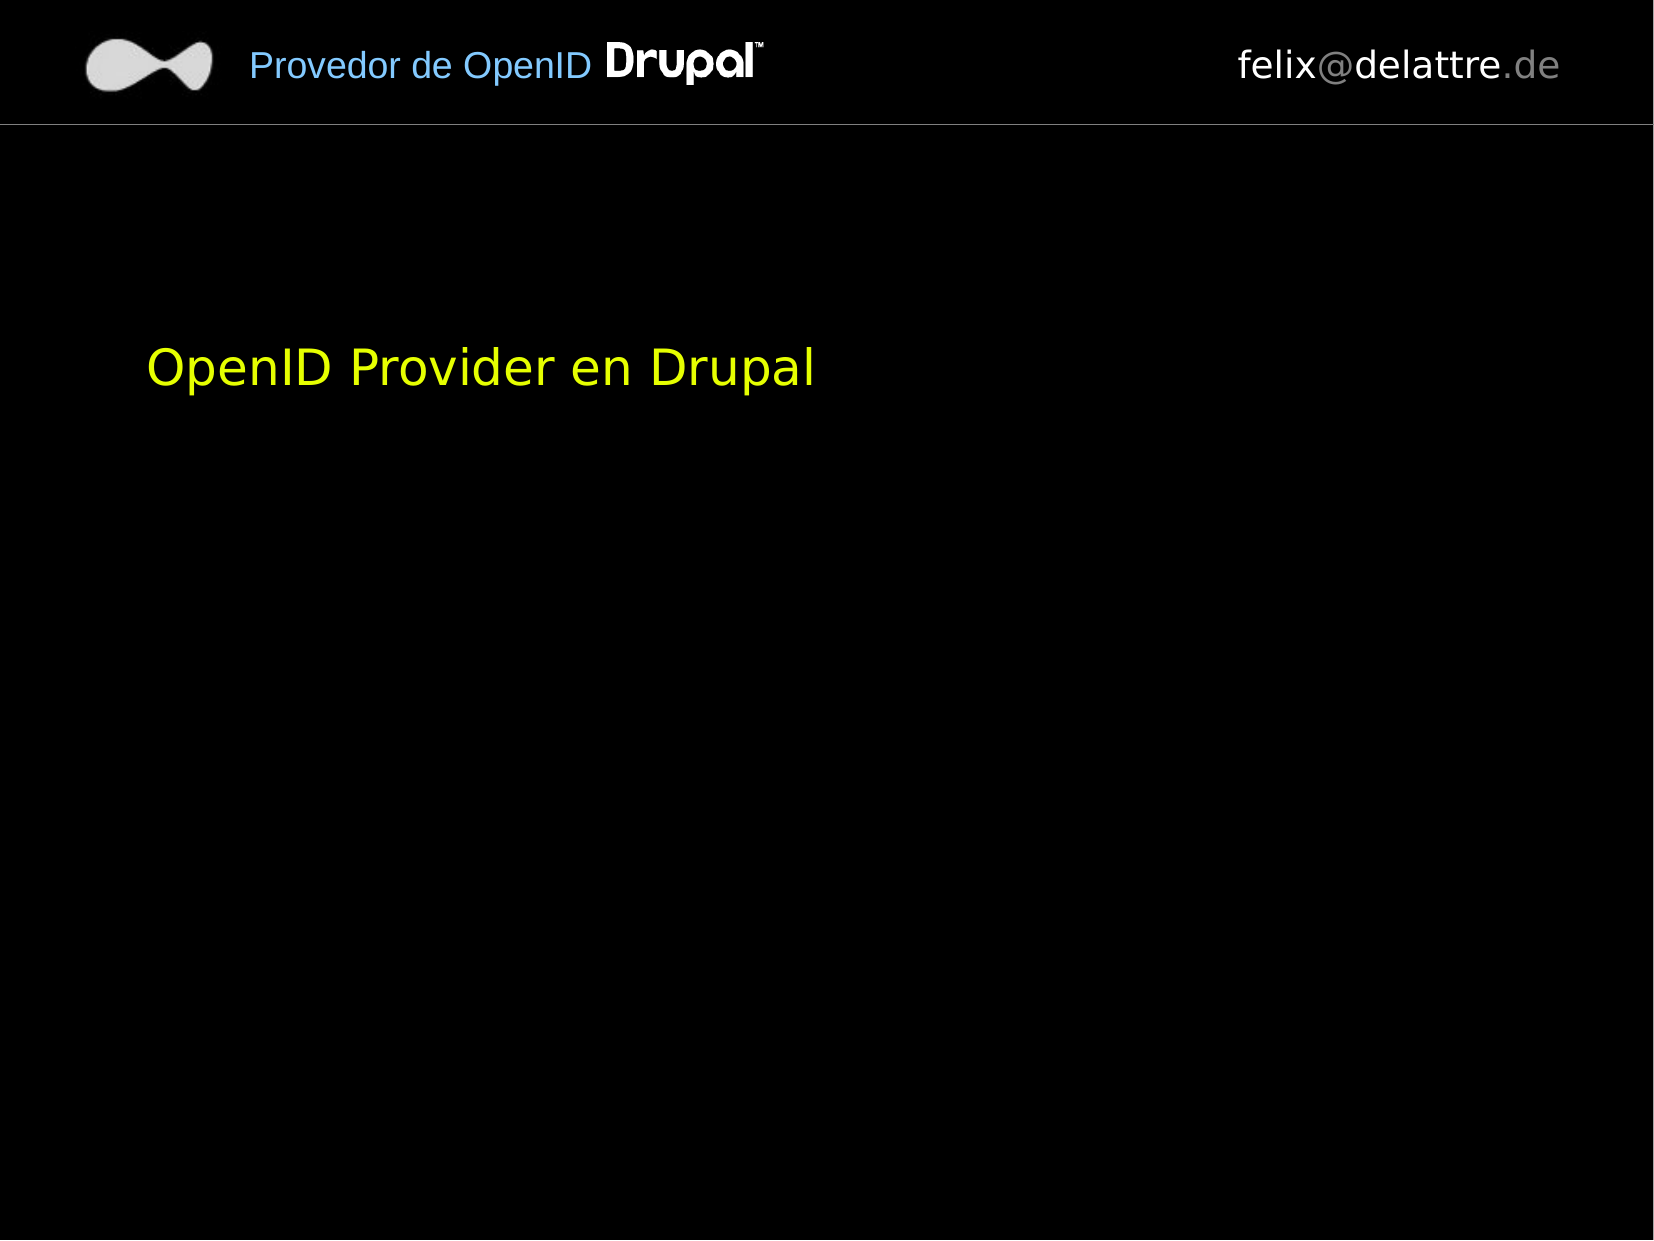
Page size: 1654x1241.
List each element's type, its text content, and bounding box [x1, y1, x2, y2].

picture [62, 31, 229, 104]
text_box OpenID Provider en Drupal [131, 331, 1577, 405]
